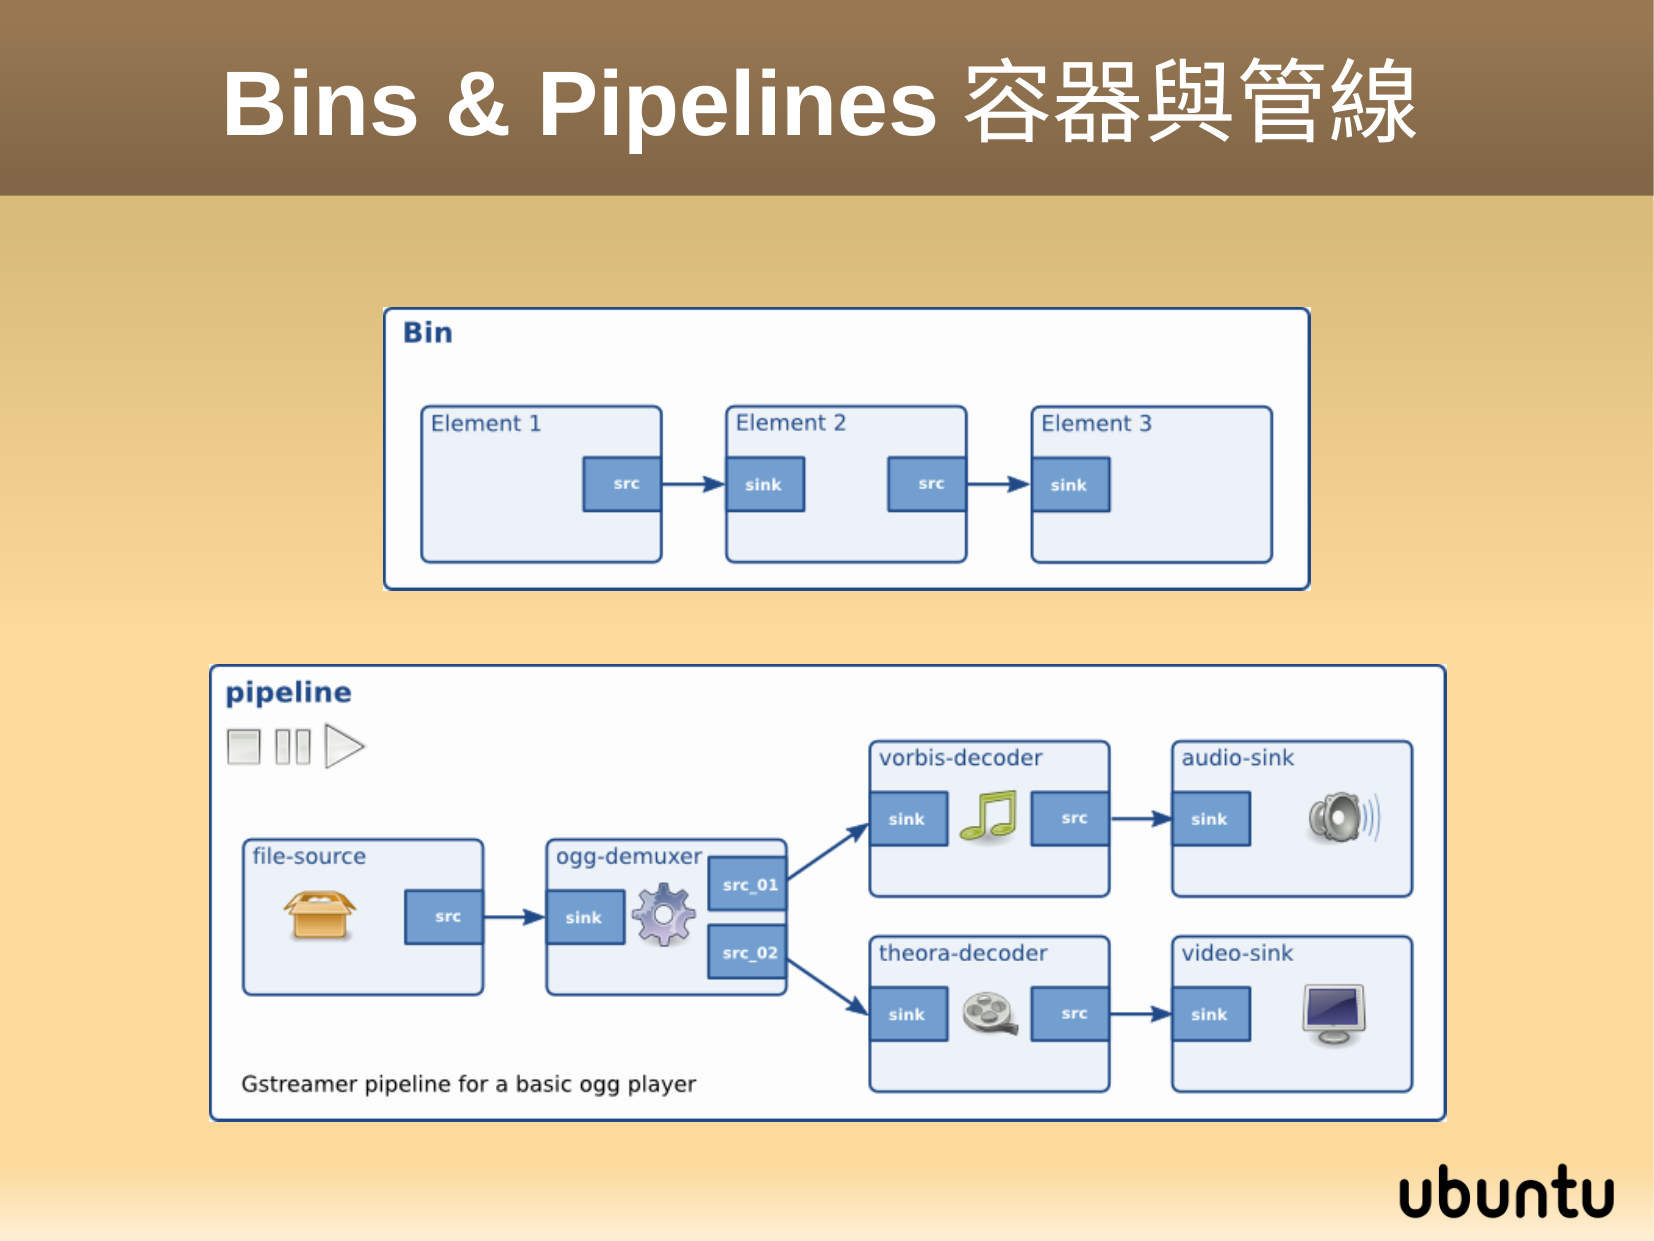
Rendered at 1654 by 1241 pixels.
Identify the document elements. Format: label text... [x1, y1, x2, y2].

picture [0, 0, 1654, 1241]
title Bins & Pipelines容器與管線 [76, 0, 1565, 208]
